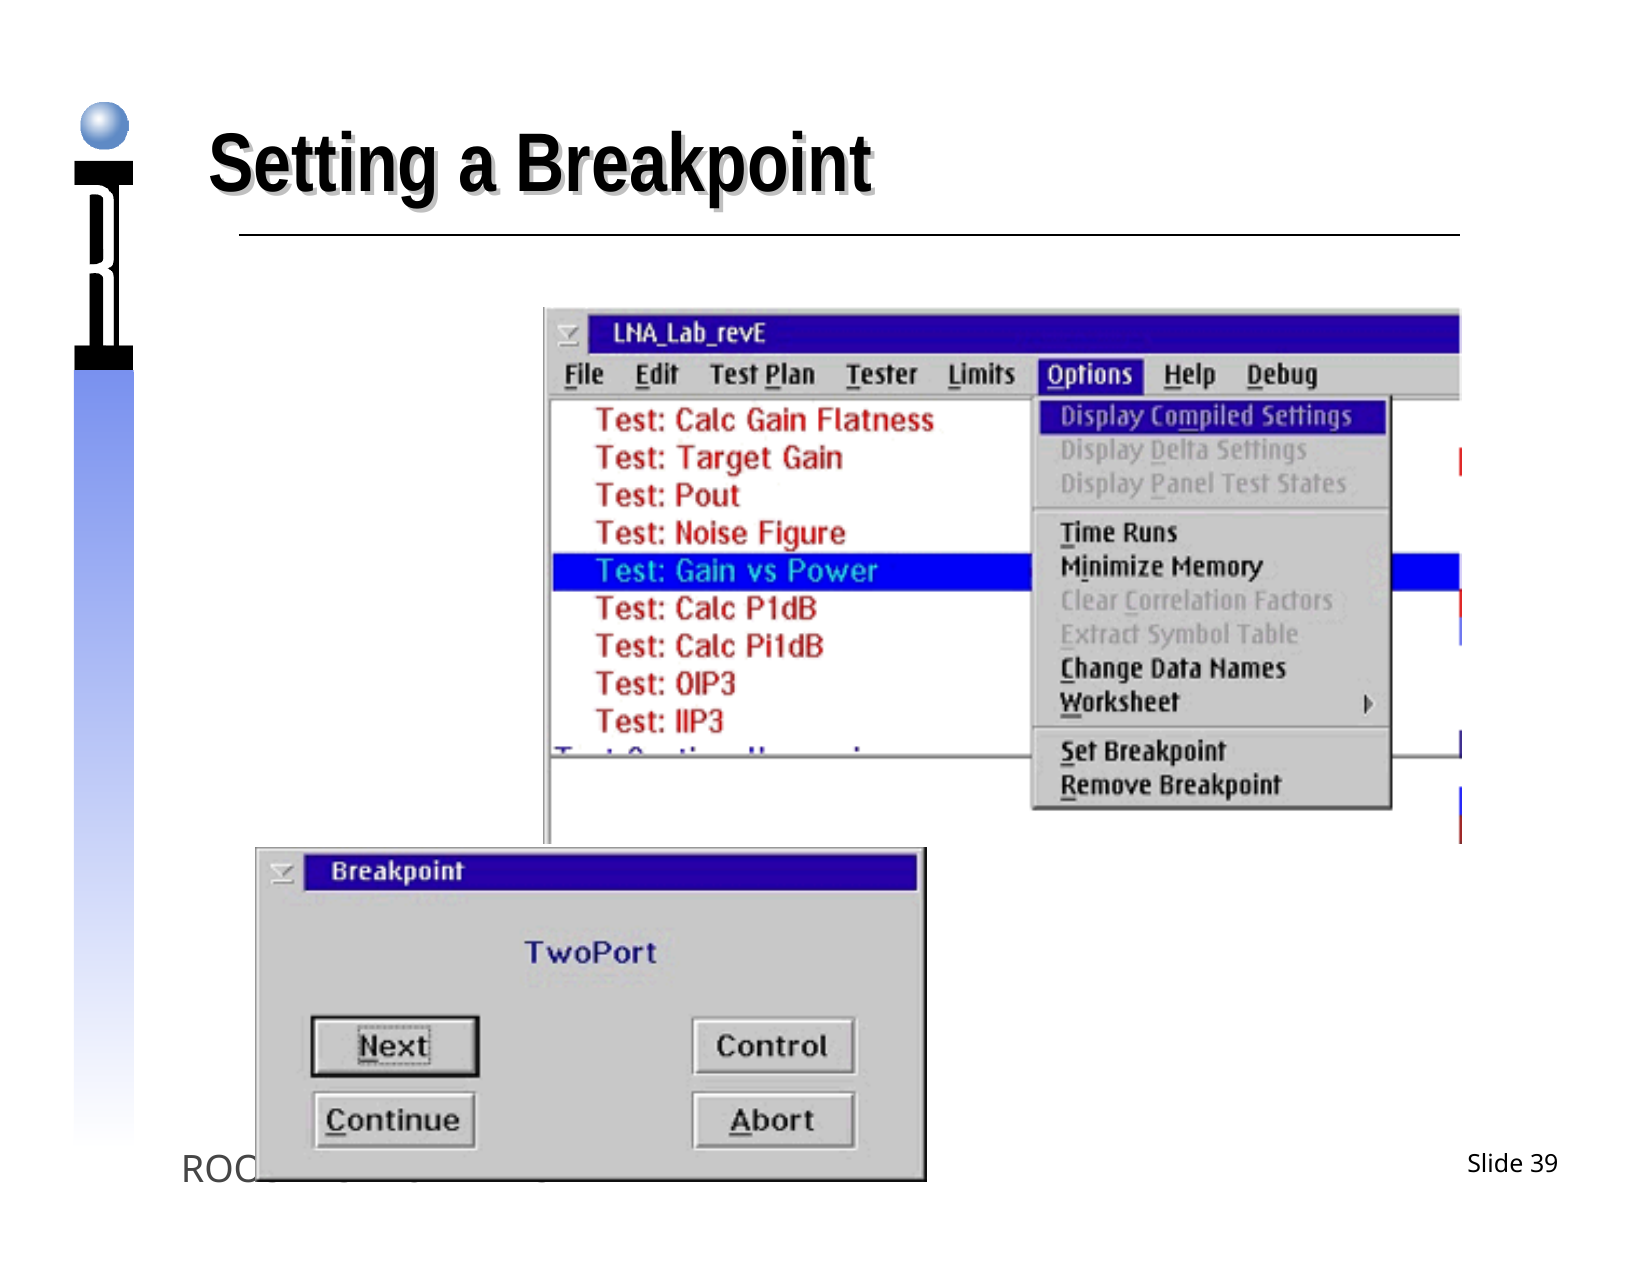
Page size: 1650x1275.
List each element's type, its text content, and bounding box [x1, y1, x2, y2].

picture [255, 847, 927, 1183]
text_box Setting a Breakpoint [208, 33, 1563, 209]
picture [543, 307, 1462, 844]
